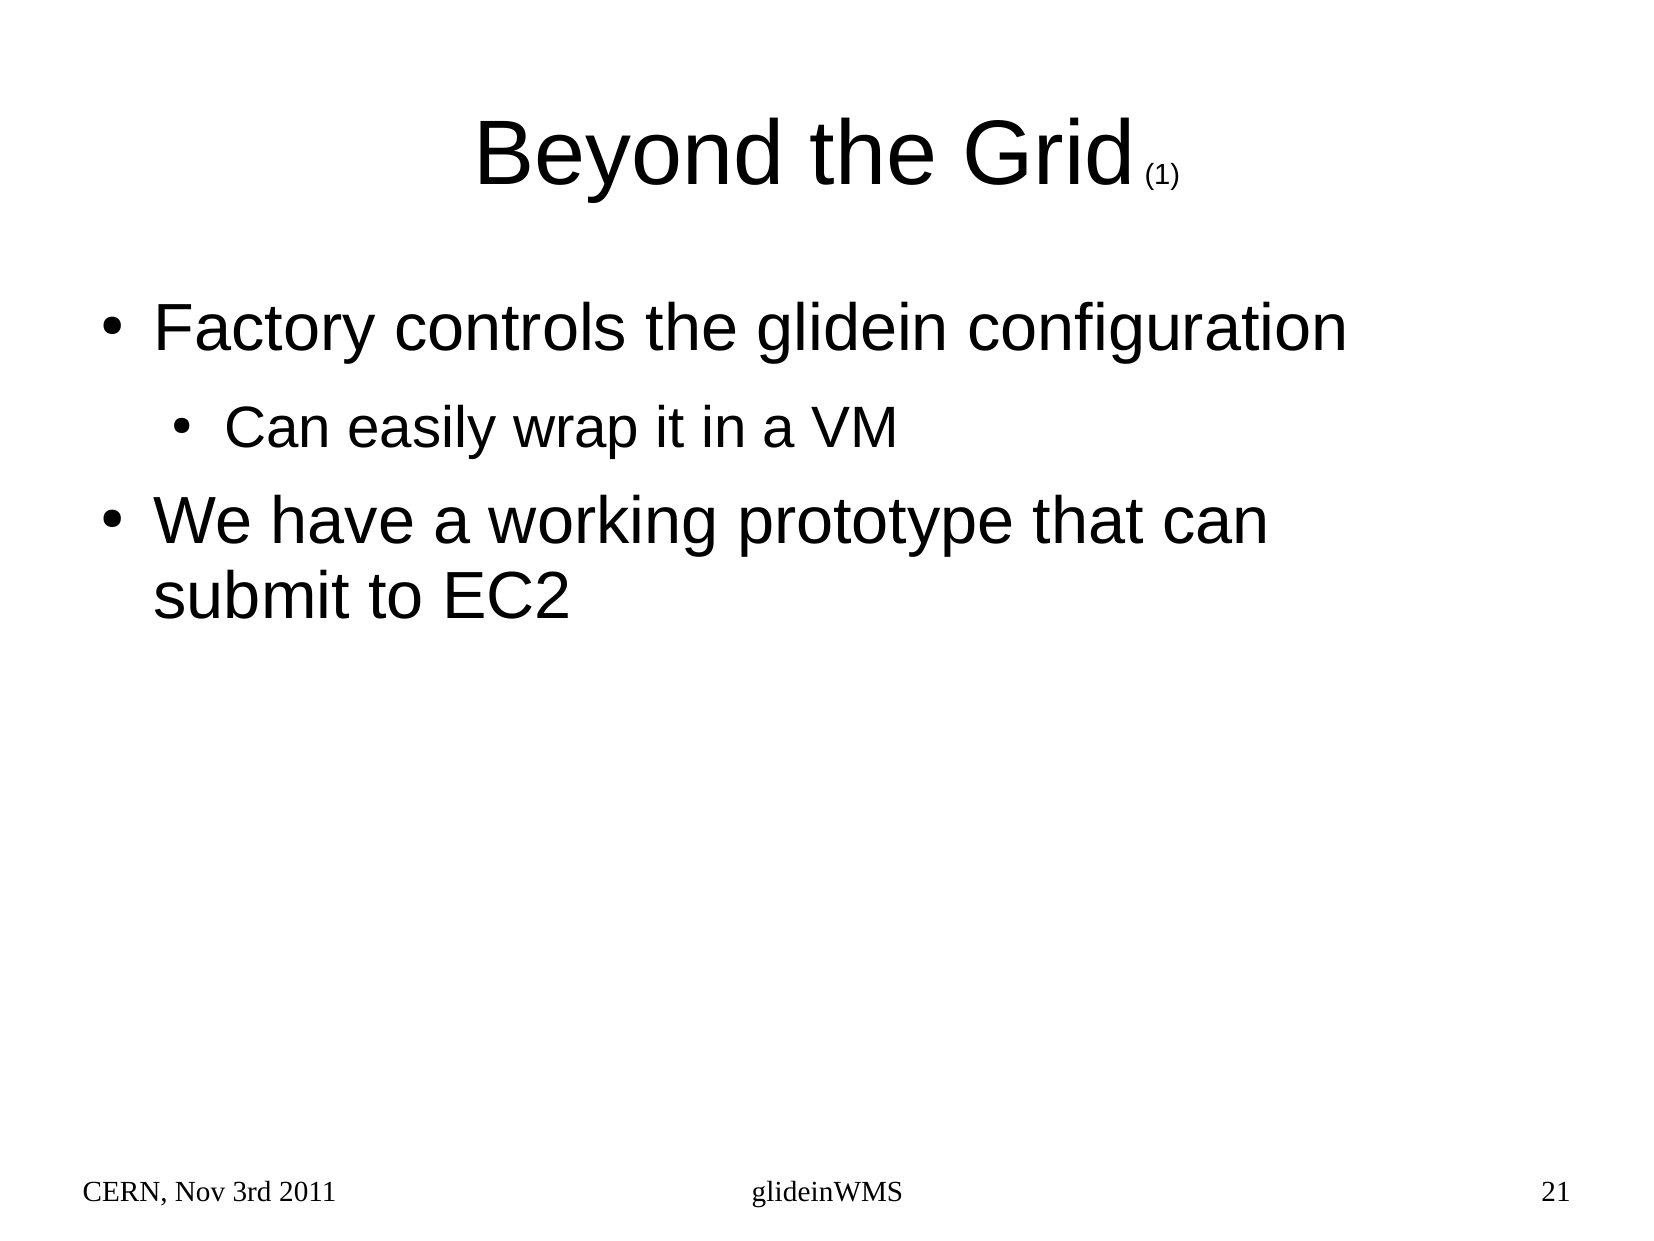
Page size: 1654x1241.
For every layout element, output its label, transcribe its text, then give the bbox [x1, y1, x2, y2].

list Factory controls the glidein configuration Can easily wrap it in a VM We have a working prototype that can submit to EC2 [82, 290, 1571, 1109]
title Beyond the Grid (1) [82, 56, 1571, 250]
